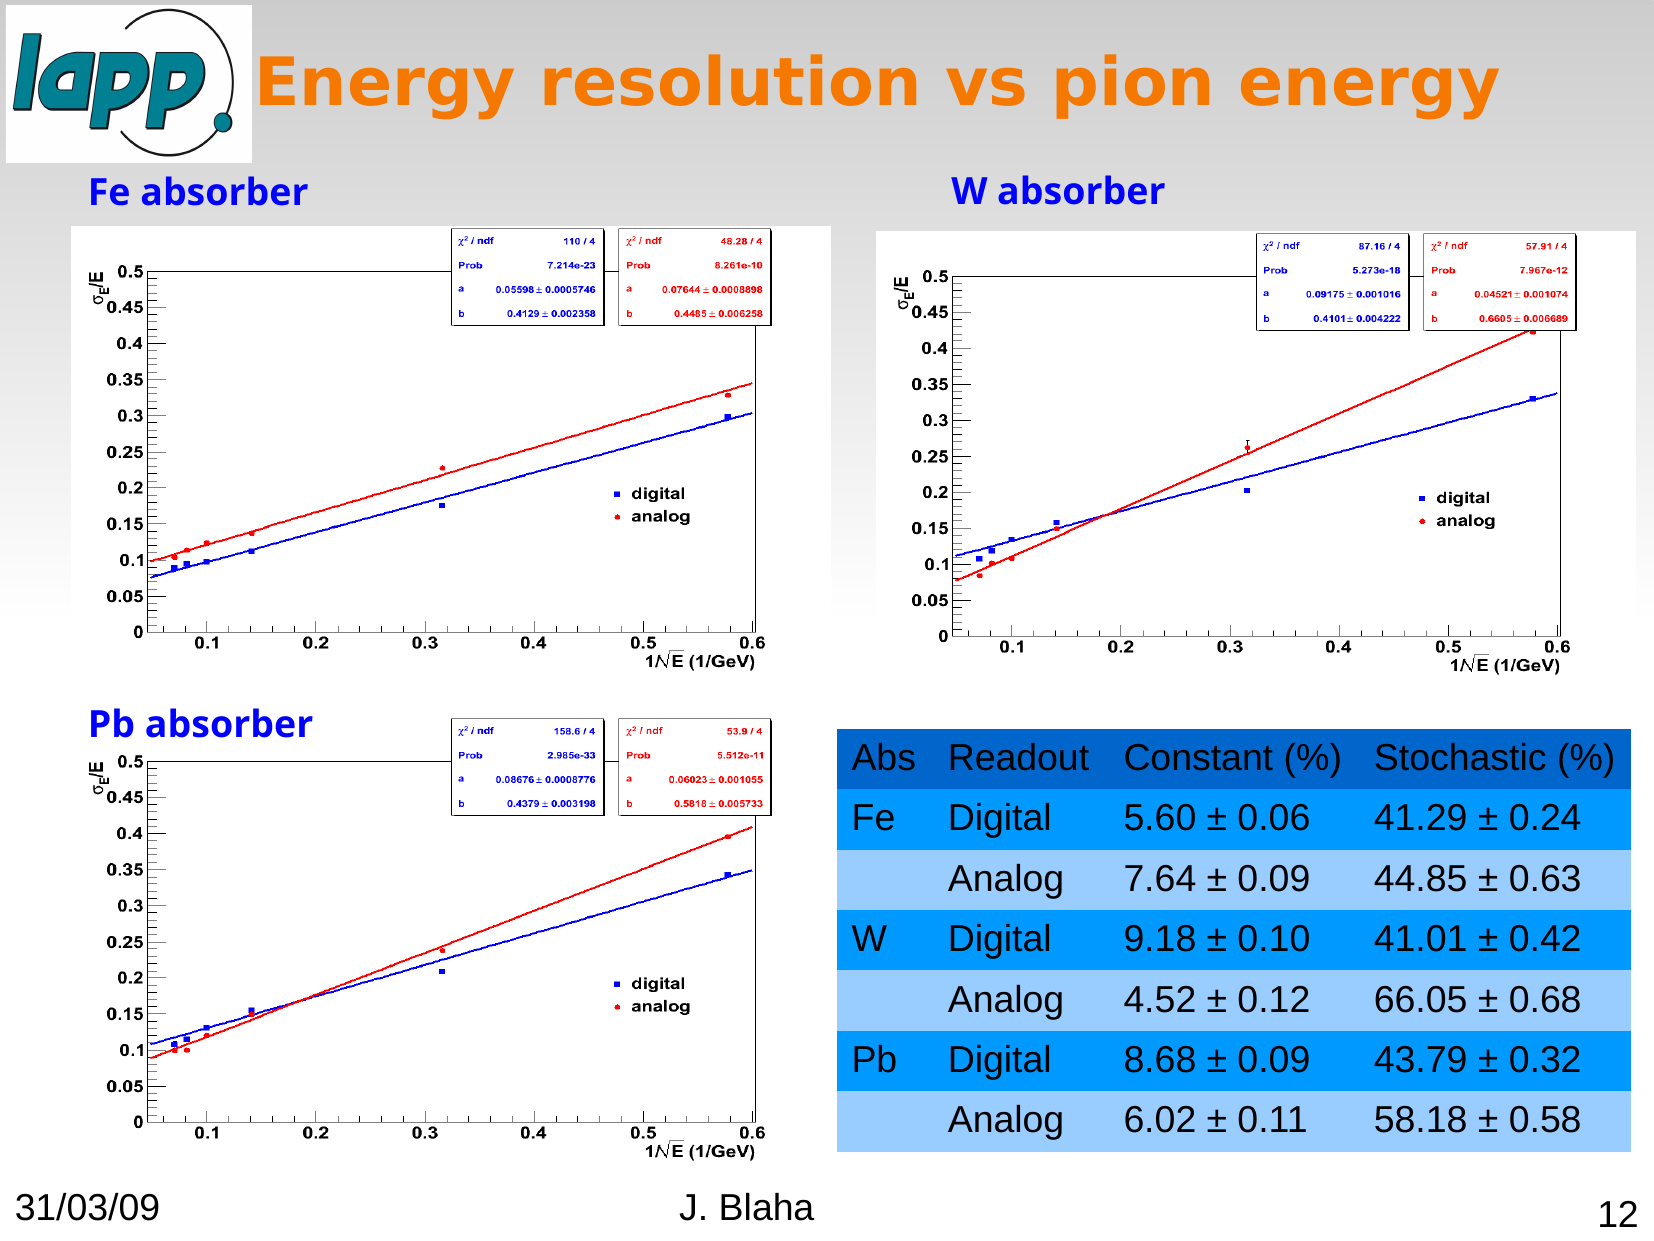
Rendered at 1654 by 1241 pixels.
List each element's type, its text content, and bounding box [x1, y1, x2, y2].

table_cell Pb [837, 1031, 933, 1091]
table_cell 7.64 ± 0.09 [1109, 850, 1359, 910]
table_cell [837, 1091, 933, 1152]
table_cell Fe [837, 789, 933, 850]
table_cell 8.68 ± 0.09 [1109, 1031, 1359, 1091]
table_cell 9.18 ± 0.10 [1109, 910, 1359, 970]
table_cell 43.79 ± 0.32 [1359, 1031, 1631, 1091]
table_cell 41.29 ± 0.24 [1359, 789, 1631, 850]
picture [876, 231, 1636, 681]
table_cell [837, 970, 933, 1031]
picture [71, 716, 831, 1167]
table_cell Analog [933, 850, 1109, 910]
table_header Constant (%) [1109, 729, 1359, 789]
table_cell 4.52 ± 0.12 [1109, 970, 1359, 1031]
table_cell Digital [933, 1031, 1109, 1091]
table_cell Digital [933, 789, 1109, 850]
table_cell 58.18 ± 0.58 [1359, 1091, 1631, 1152]
table_cell 44.85 ± 0.63 [1359, 850, 1631, 910]
table_cell 66.05 ± 0.68 [1359, 970, 1631, 1031]
table_header Readout [933, 729, 1109, 789]
picture [71, 226, 831, 677]
table_cell 6.02 ± 0.11 [1109, 1091, 1359, 1152]
table_cell Analog [933, 1091, 1109, 1152]
table_cell 5.60 ± 0.06 [1109, 789, 1359, 850]
text_box J. Blaha [653, 1179, 1000, 1241]
text_box Pb absorber [73, 692, 442, 753]
text_box 31/03/09 [0, 1179, 177, 1241]
text_box 2 [1575, 1186, 1654, 1241]
table_cell 41.01 ± 0.42 [1359, 910, 1631, 970]
table_header Stochastic (%) [1359, 729, 1631, 789]
table_cell [837, 850, 933, 910]
table_header Abs [837, 729, 933, 789]
table_cell Digital [933, 910, 1109, 970]
text_box W absorber [936, 159, 1305, 220]
title Energy resolution vs pion energy [148, 8, 1654, 157]
table_cell Analog [933, 970, 1109, 1031]
picture [5, 5, 252, 163]
table_cell W [837, 910, 933, 970]
text_box Fe absorber [73, 160, 442, 221]
